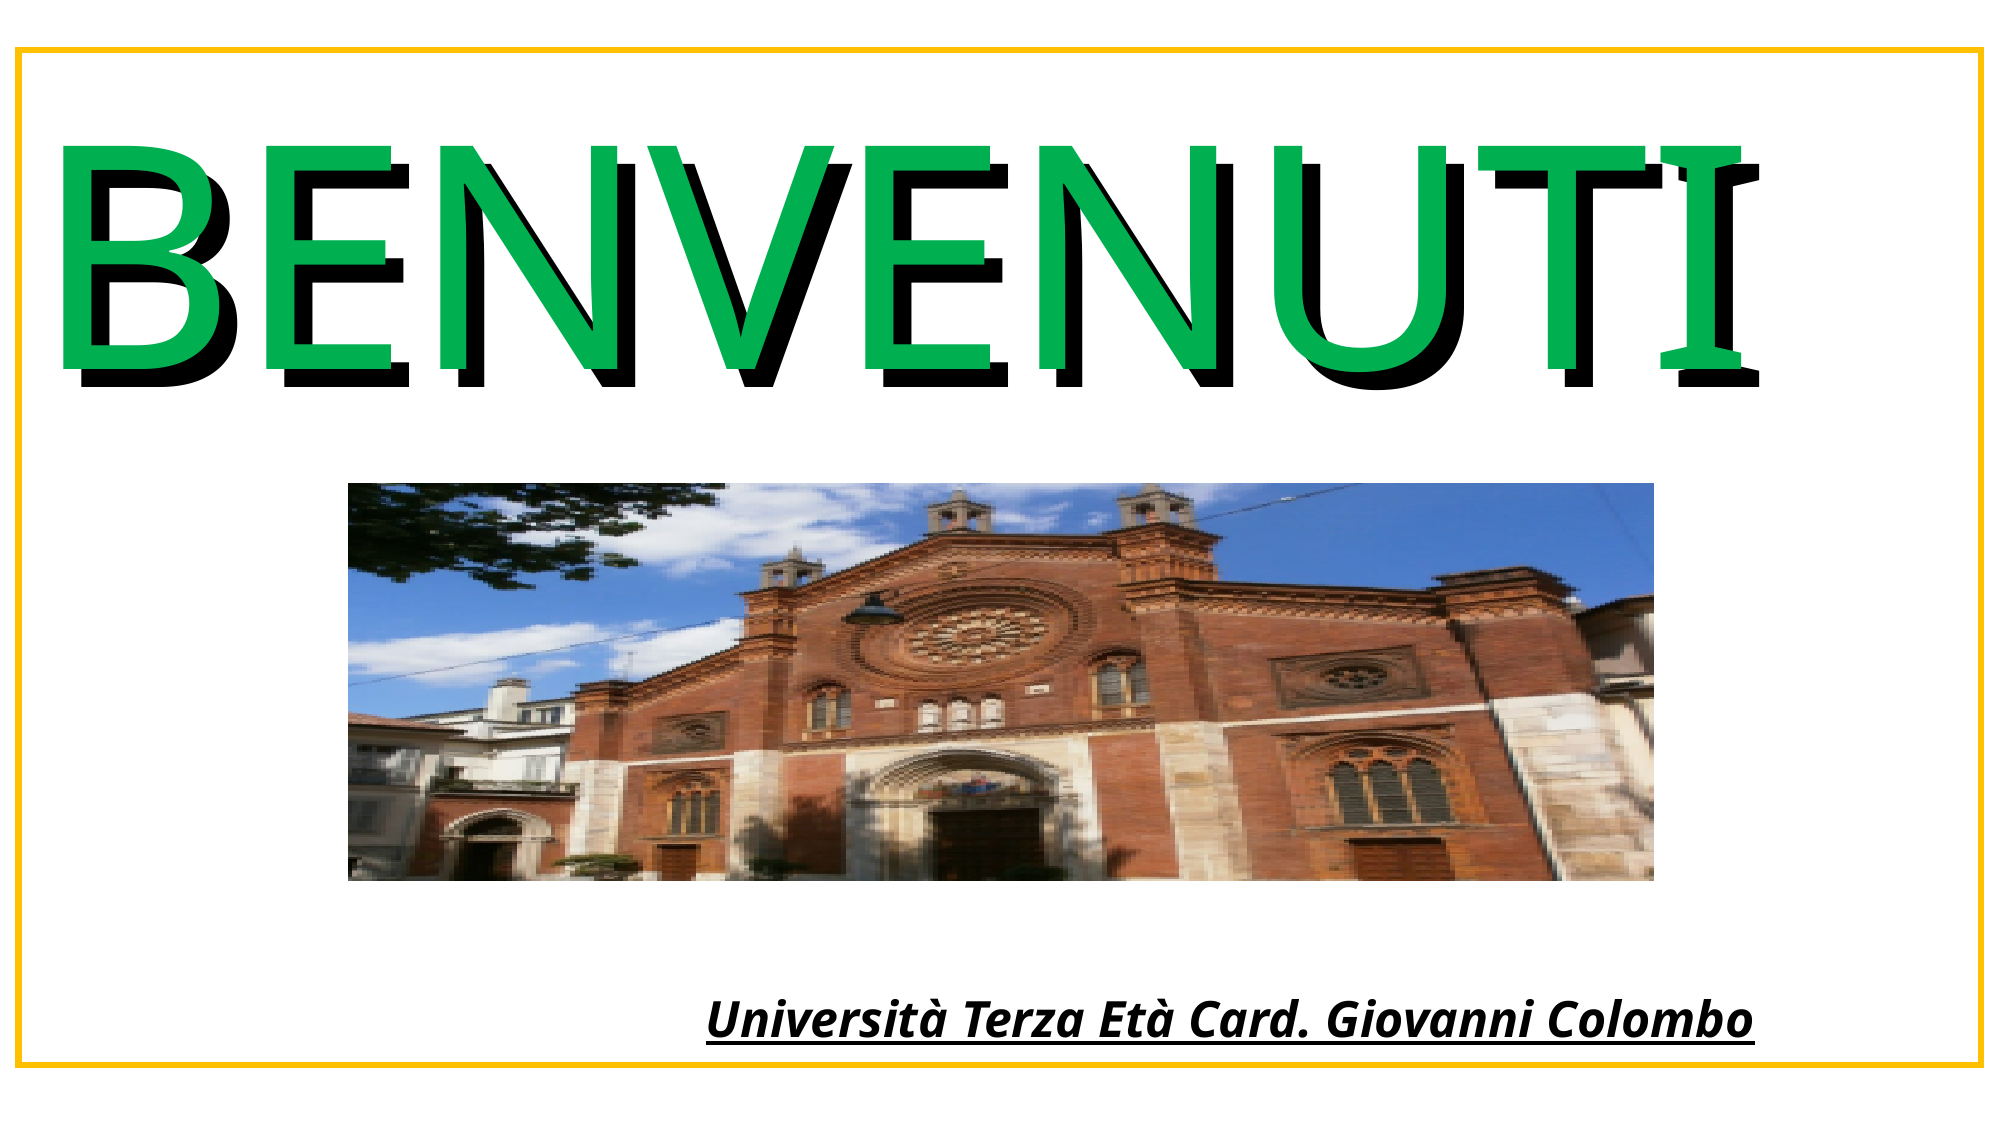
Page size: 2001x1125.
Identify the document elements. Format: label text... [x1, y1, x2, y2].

picture [348, 483, 1654, 881]
text_box BENVENUTI Università Terza Età Card. Giovanni Colombo [18, 50, 1981, 1065]
